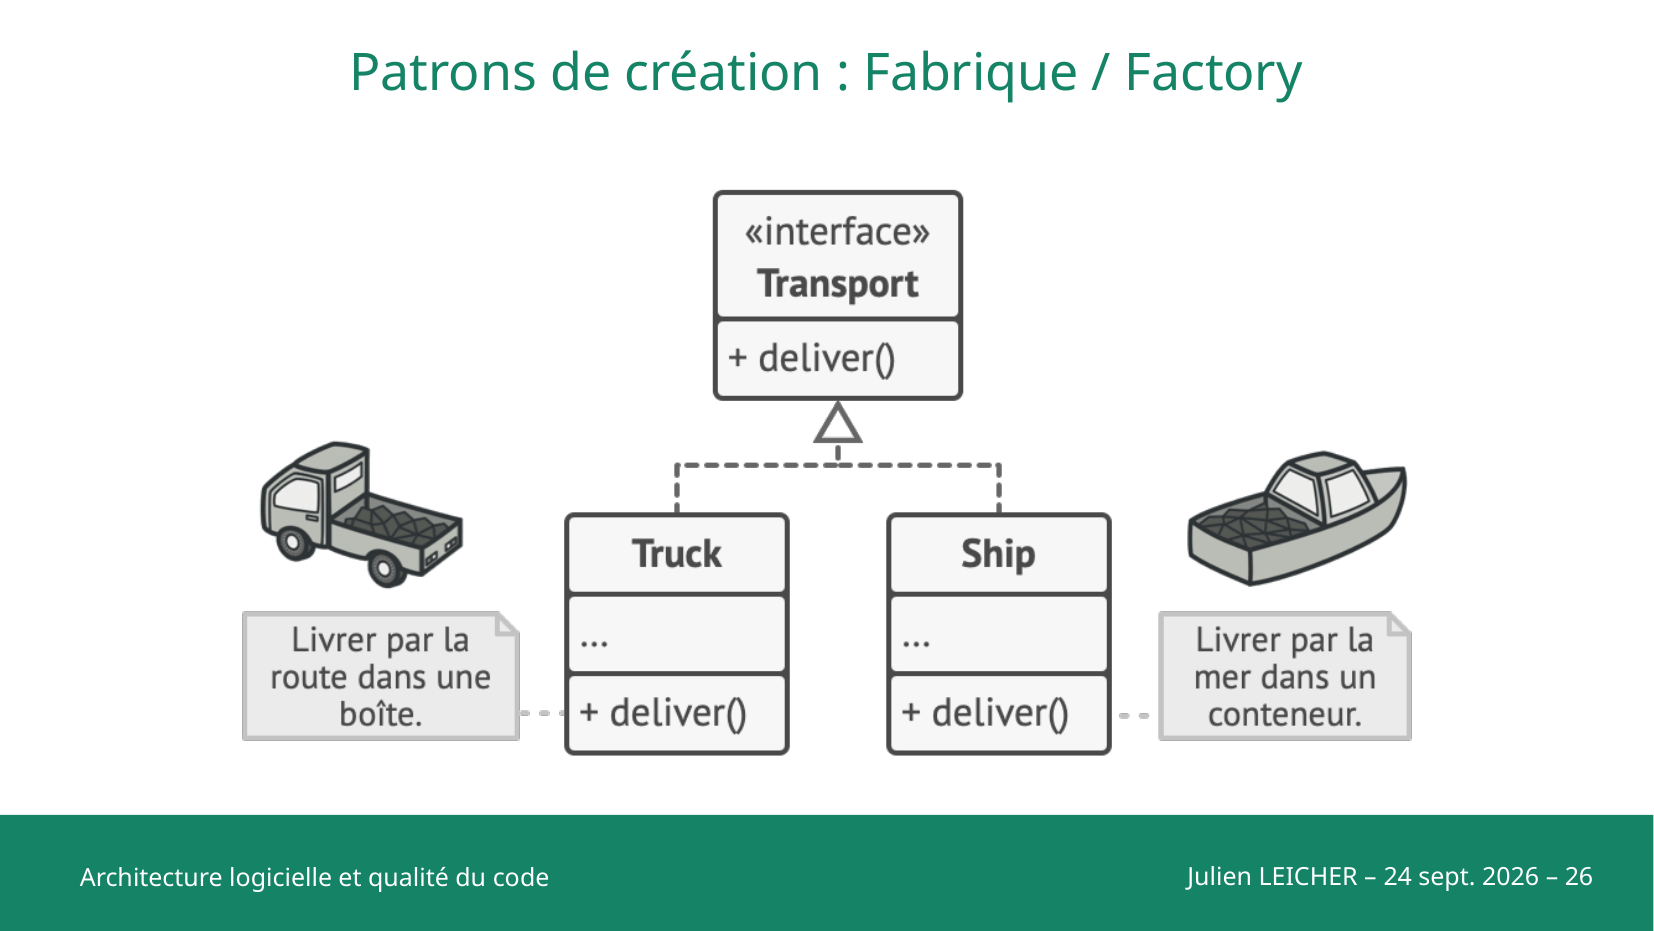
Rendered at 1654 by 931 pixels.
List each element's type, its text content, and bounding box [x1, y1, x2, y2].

text_box Architecture logicielle et qualité du code [64, 852, 798, 898]
text_box Julien LEICHER – 22 mars 2022 – <number> [0, 814, 1654, 931]
text_box Patrons de création : Fabrique / Factory [0, 27, 1654, 113]
picture [220, 143, 1434, 763]
